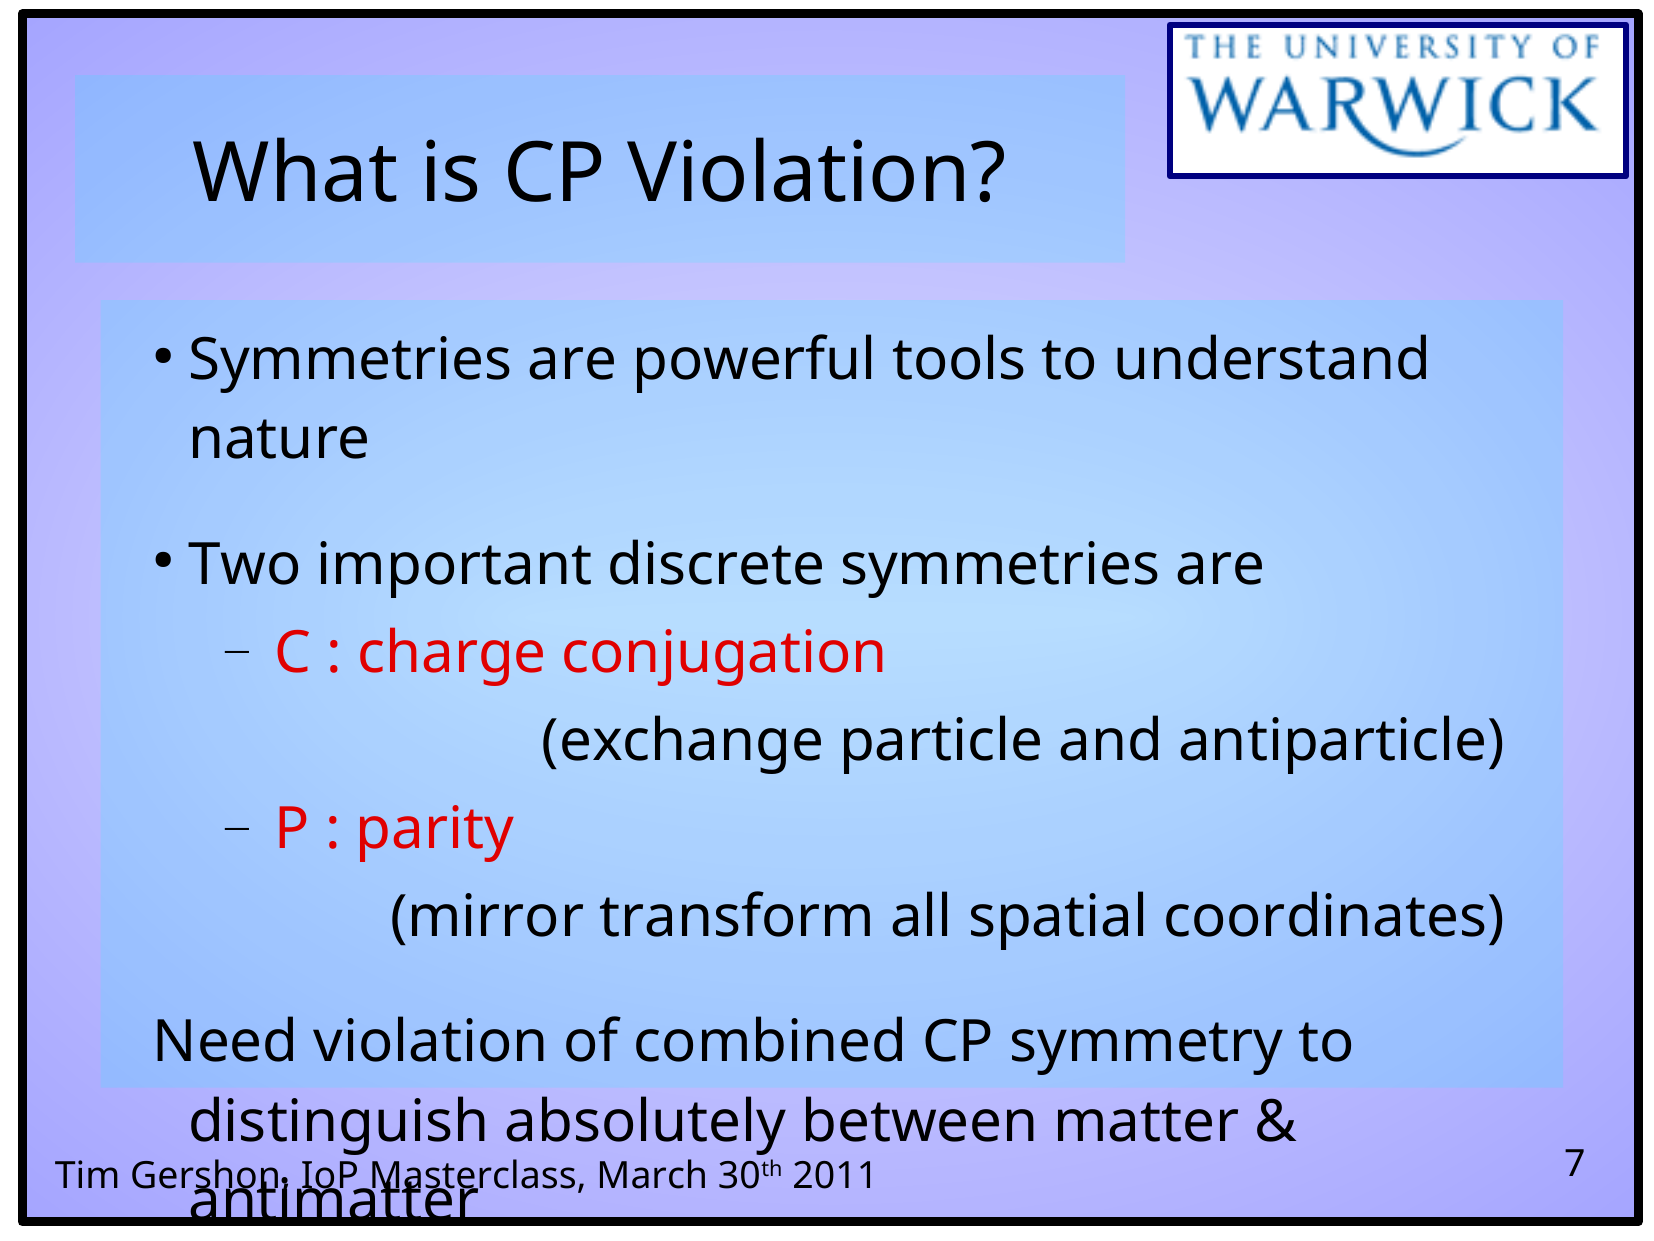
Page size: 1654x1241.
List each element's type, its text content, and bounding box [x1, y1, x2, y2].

picture [1172, 27, 1623, 174]
text_box What is CP Violation? [75, 75, 1126, 263]
text_box [22, 13, 1639, 1222]
text_box <number> [1537, 1125, 1613, 1201]
text_box Symmetries are powerful tools to understand nature Two important discrete symmetries are C : charge conjugation (exchange particle and antiparticle) P : parity (mirror transform all spatial coordinates) Need violation of combined CP symmetry to distinguish absolutely between matter & antimatter [102, 310, 1520, 1081]
text_box Tim Gershon, IoP Masterclass, March 30th 2011 [72, 1136, 861, 1212]
